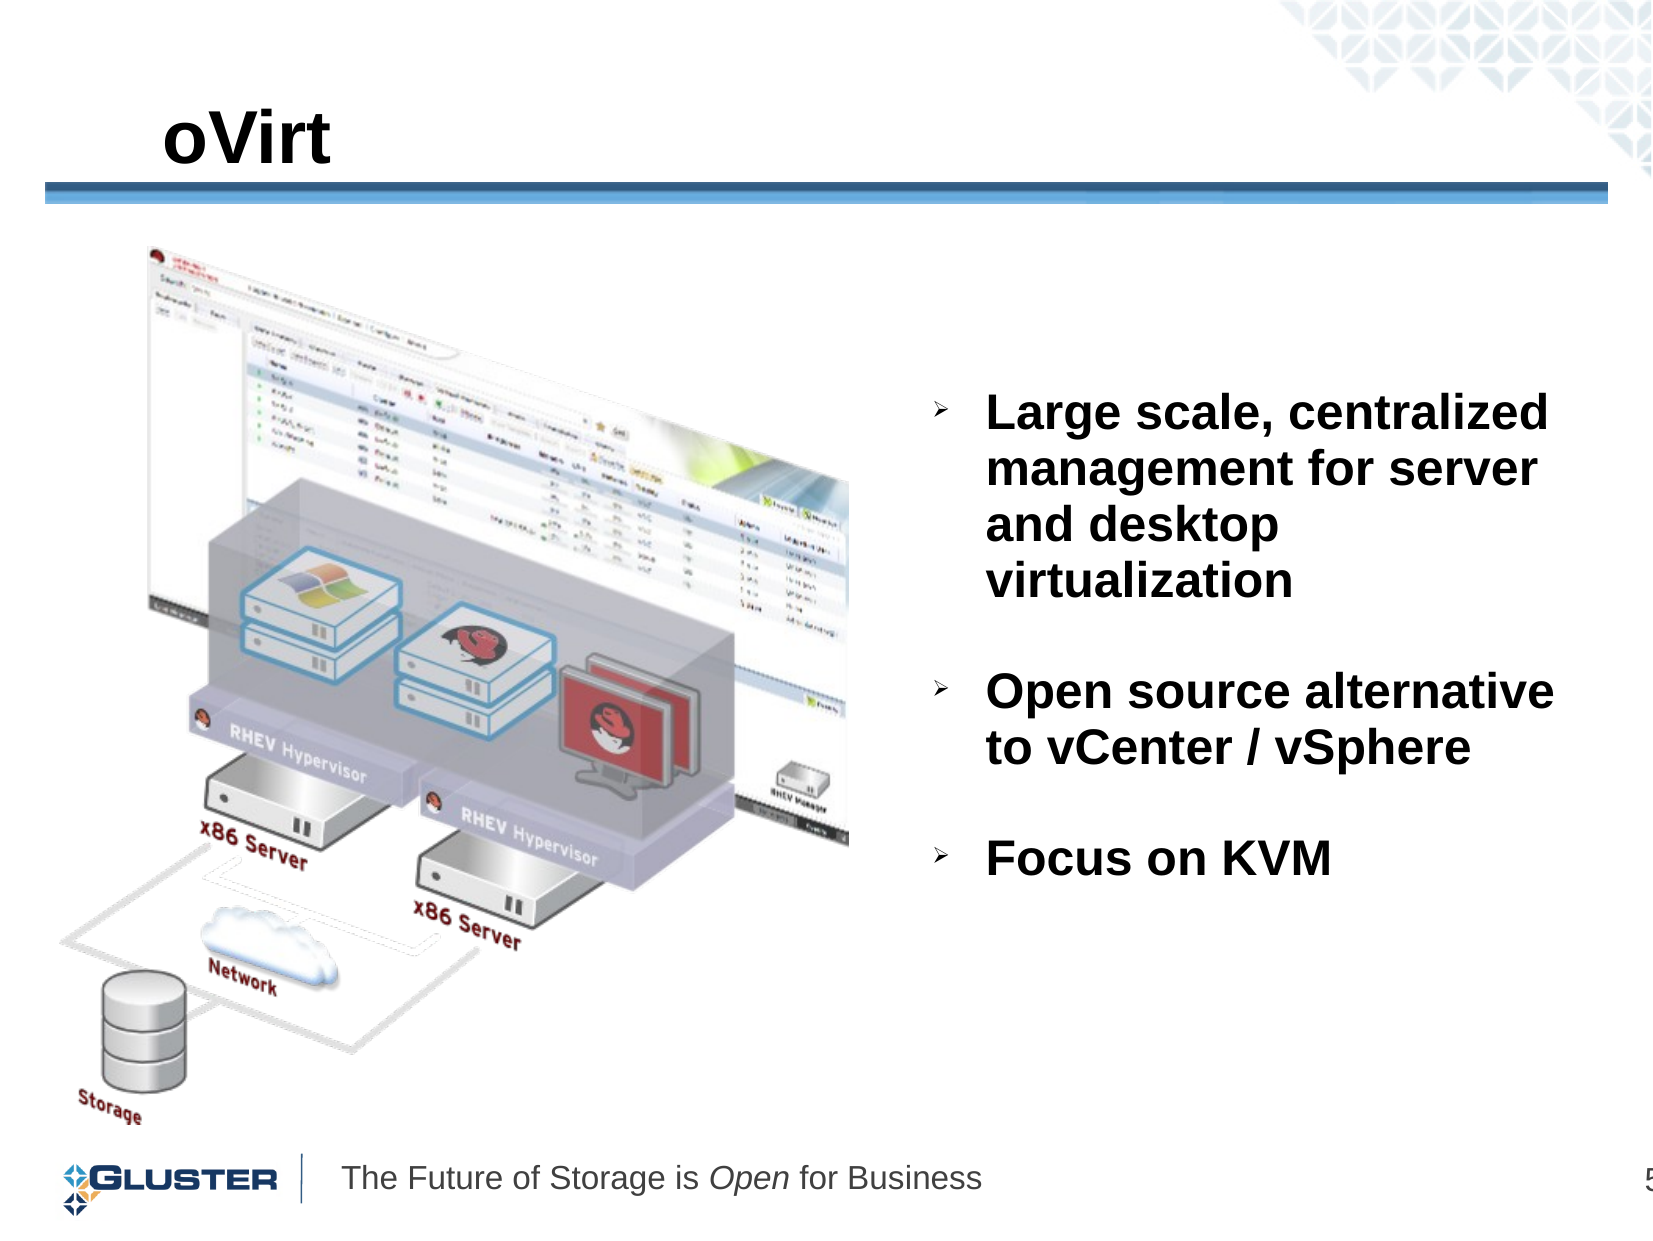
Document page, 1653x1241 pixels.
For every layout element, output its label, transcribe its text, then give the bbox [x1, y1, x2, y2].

picture [59, 246, 849, 1126]
picture [45, 0, 1652, 204]
picture [38, 1145, 292, 1237]
text_box Large scale, centralized management for server and desktop virtualization Open source alternative to vCenter / vSphere Focus on KVM [900, 321, 1576, 1030]
text_box oVirt [147, 88, 1004, 188]
